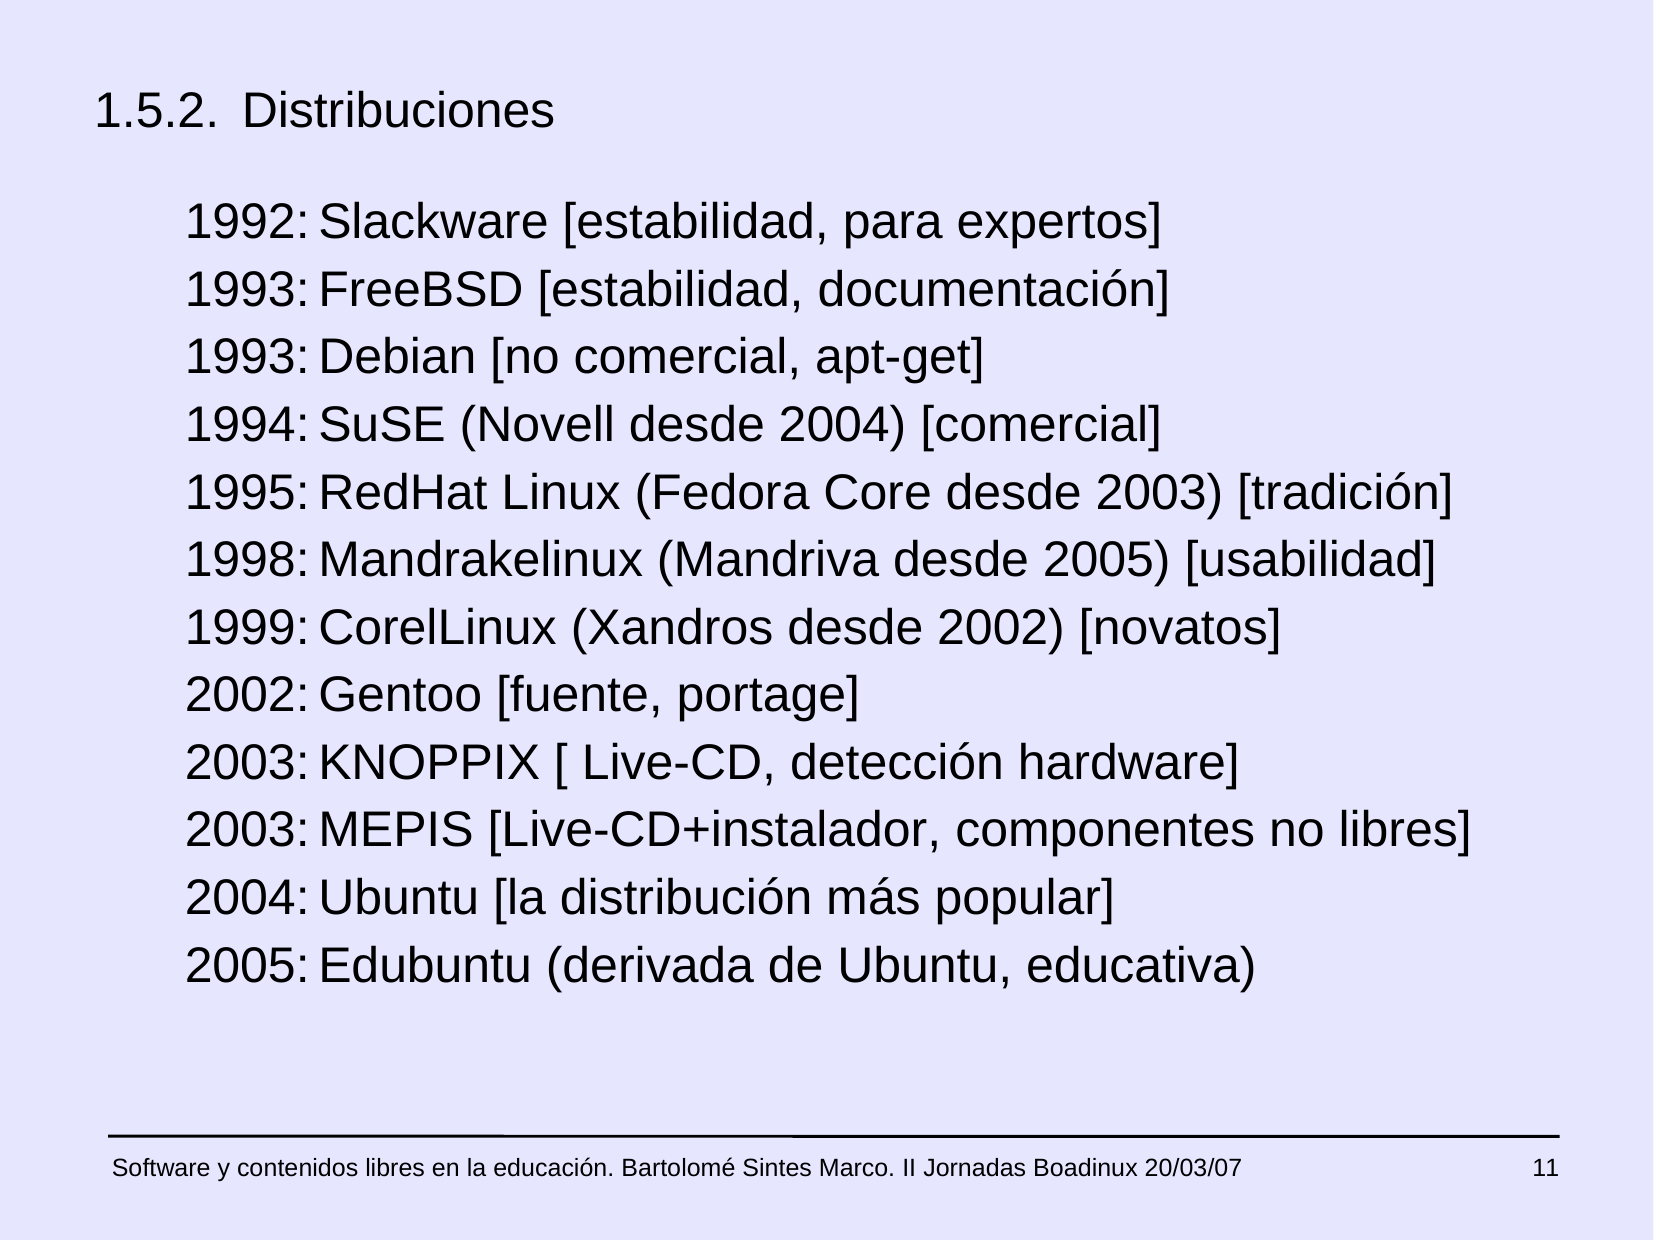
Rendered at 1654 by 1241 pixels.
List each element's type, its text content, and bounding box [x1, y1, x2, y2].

text_box 1.5.2. Distribuciones 1992: Slackware [estabilidad, para expertos] 1993: FreeBSD [estabilidad, documentación] 1993: Debian [no comercial, apt-get] 1994: SuSE (Novell desde 2004) [comercial] 1995: RedHat Linux (Fedora Core desde 2003) [tradición] 1998: Mandrakelinux (Mandriva desde 2005) [usabilidad] 1999: CorelLinux (Xandros desde 2002) [novatos] 2002: Gentoo [fuente, portage] 2003: KNOPPIX [ Live-CD, detección hardware] 2003: MEPIS [Live-CD+instalador, componentes no libres] 2004: Ubuntu [la distribución más popular] 2005: Edubuntu (derivada de Ubuntu, educativa) [94, 82, 1549, 1031]
